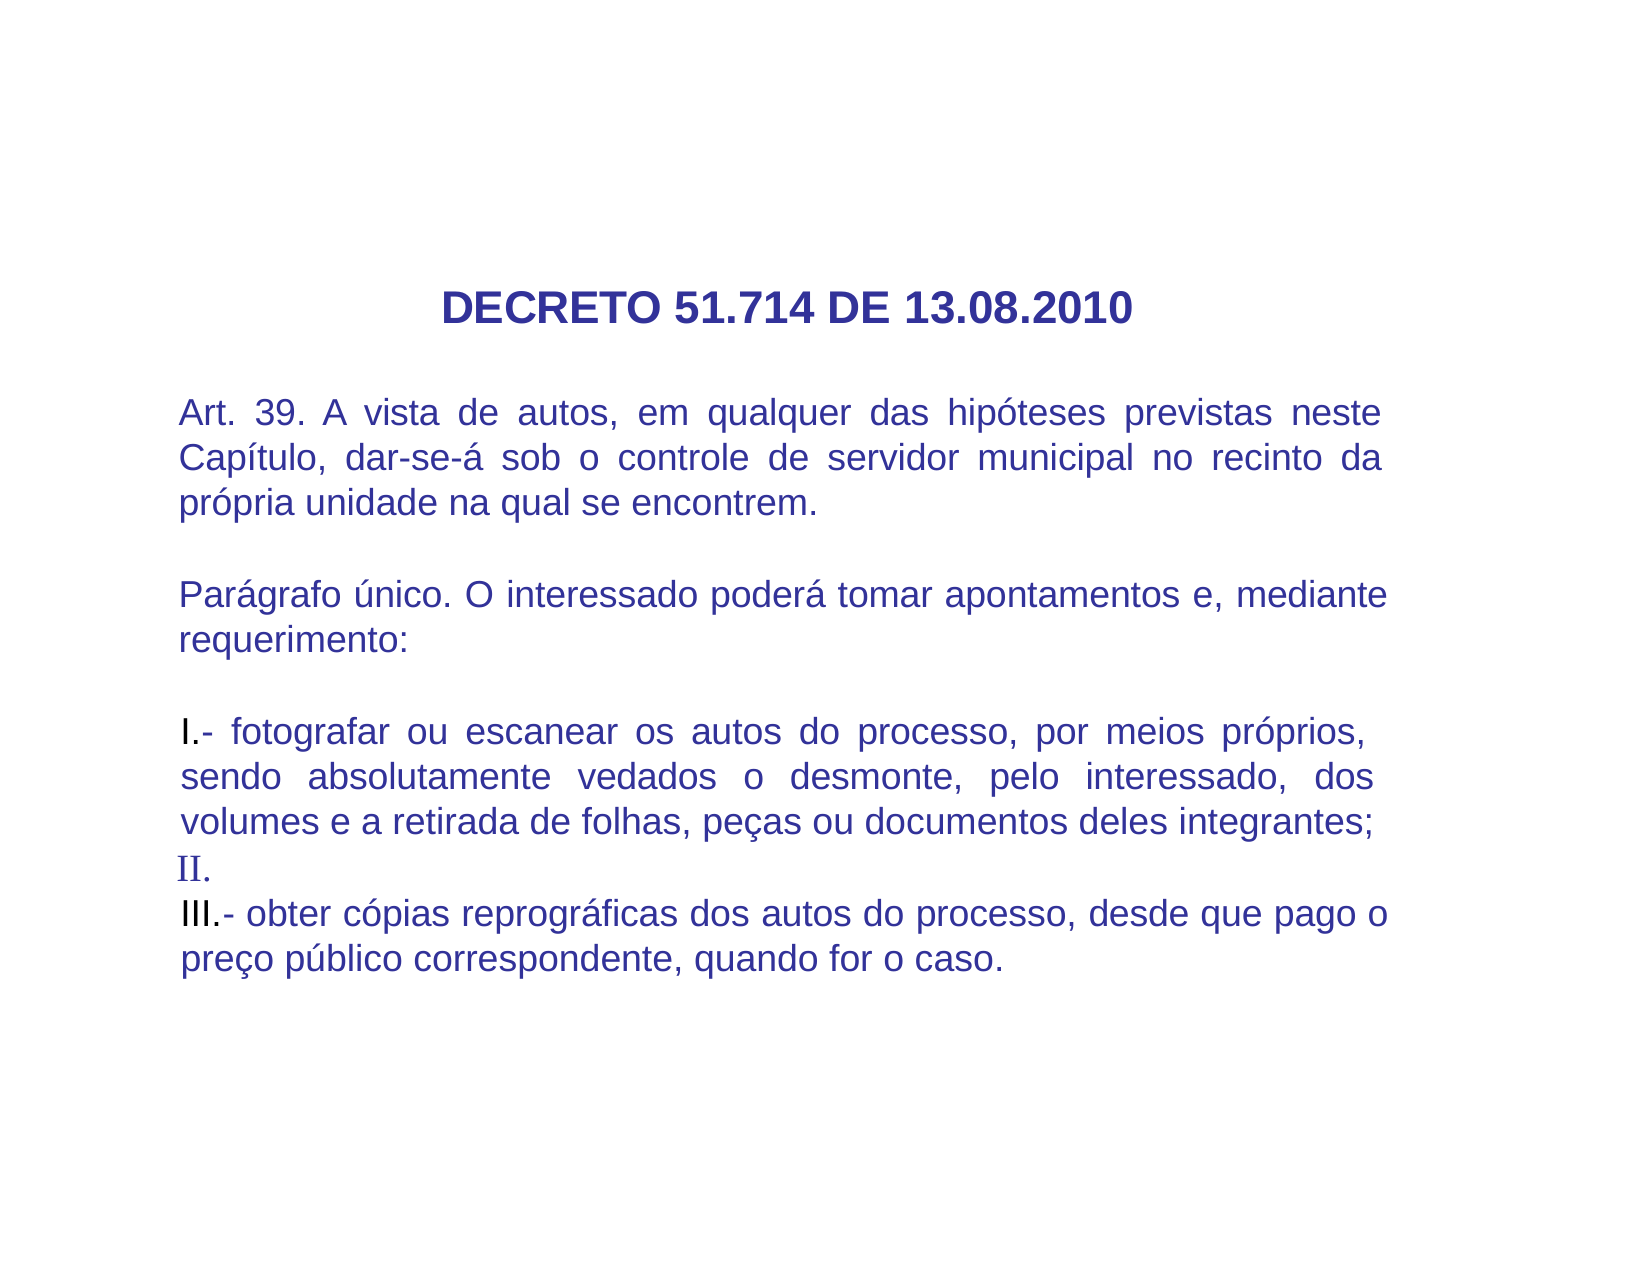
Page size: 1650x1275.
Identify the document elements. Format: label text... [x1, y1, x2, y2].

title DECRETO 51.714 DE 13.08.2010 [439, 275, 1140, 335]
text_box Art. 39. A vista de autos, em qualquer das hipóteses previstas neste Capítulo, dar-se-á sob o controle de servidor municipal no recinto da própria unidade na qual se encontrem. Parágrafo único. O interessado poderá tomar apontamentos e, mediante requerimento: - fotografar ou escanear os autos do processo, por meios próprios, sendo absolutamente vedados o desmonte, pelo interessado, dos volumes e a retirada de folhas, peças ou documentos deles integrantes; - obter cópias reprográficas dos autos do processo, desde que pago o preço público correspondente, quando for o caso. [176, 385, 1403, 976]
